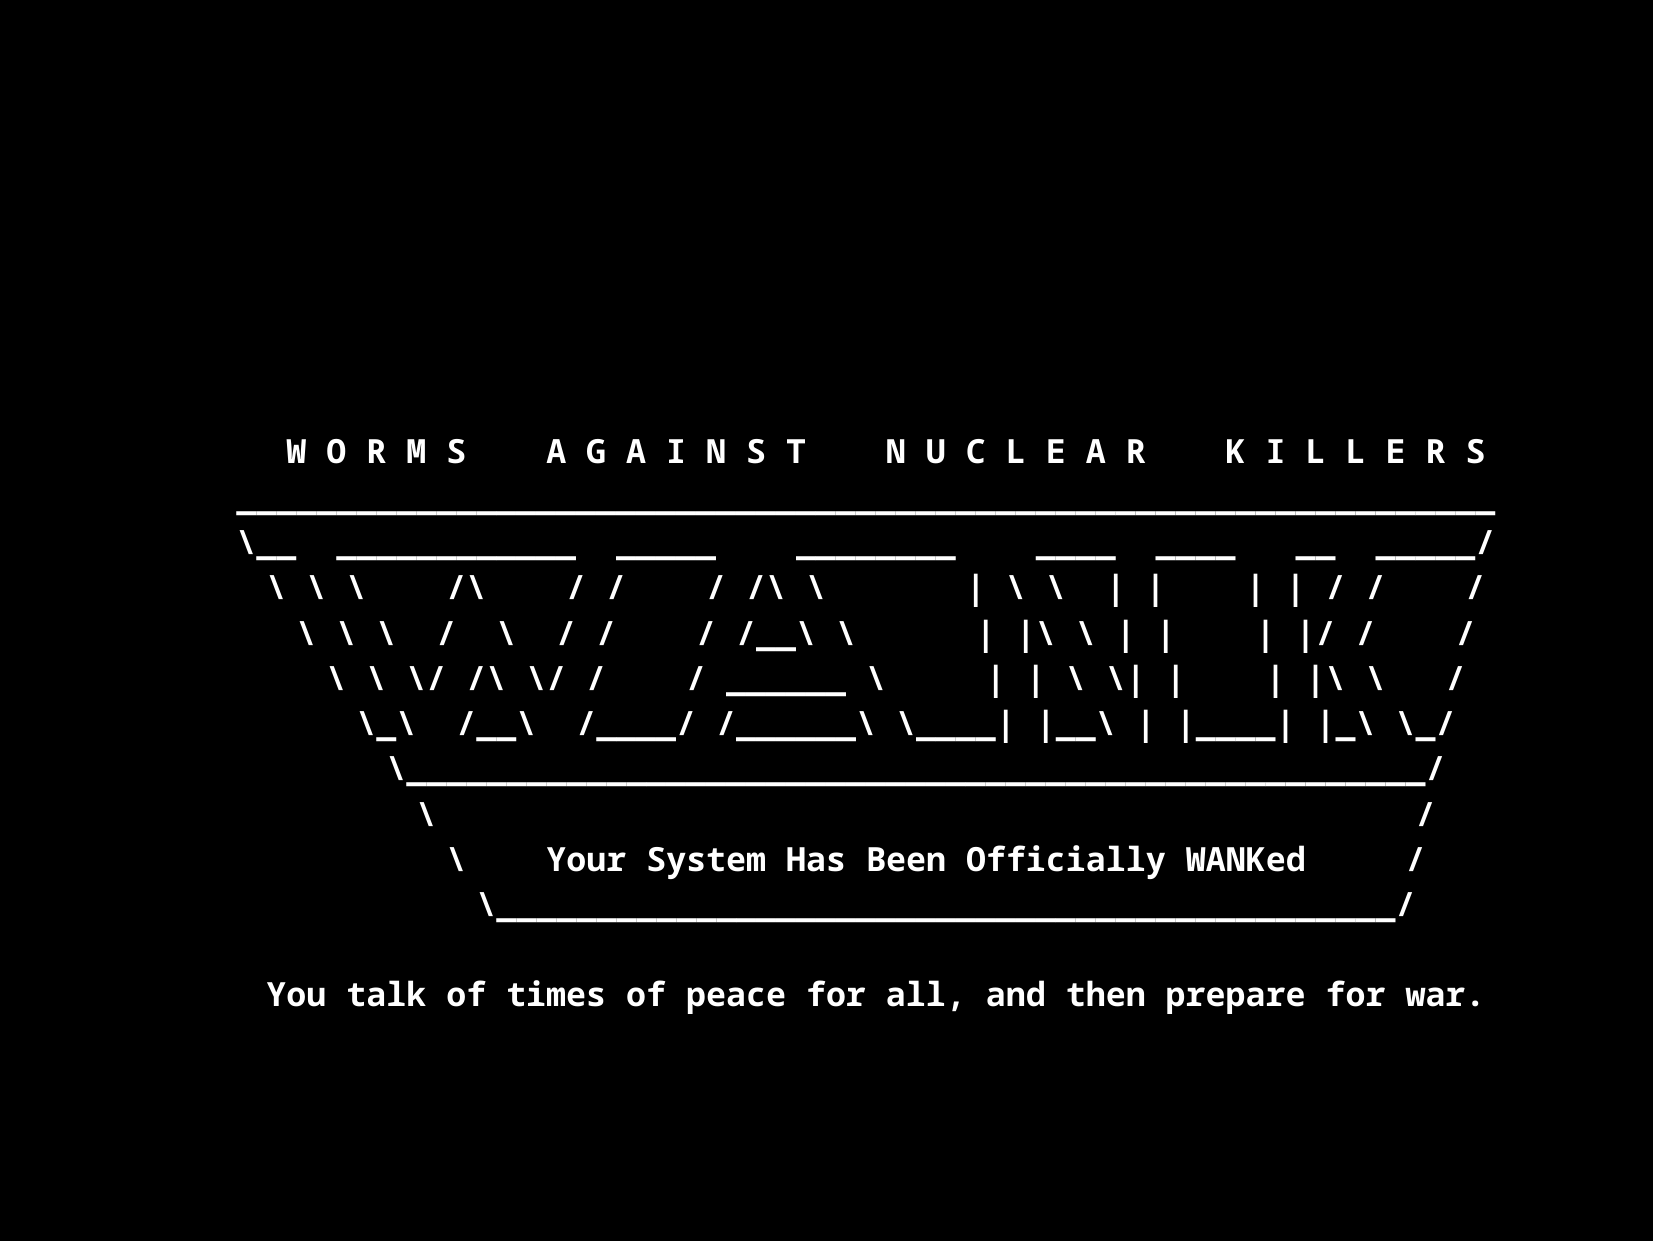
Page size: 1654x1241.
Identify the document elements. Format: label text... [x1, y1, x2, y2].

subtitle W O R M S A G A I N S T N U C L E A R K I L L E R S _______________________________________________________________ \__ ____________ _____ ________ ____ ____ __ _____/ \ \ \ /\ / / / /\ \ | \ \ | | | | / / / \ \ \ / \ / / / /__\ \ | |\ \ | | | |/ / / \ \ \/ /\ \/ / / ______ \ | | \ \| | | |\ \ / \_\ /__\ /____/ /______\ \____| |__\ | |____| |_\ \_/ \___________________________________________________/ \ / \ Your System Has Been Officially WANKed / \_____________________________________________/ You talk of times of peace for all, and then prepare for war. [82, 297, 1571, 1193]
